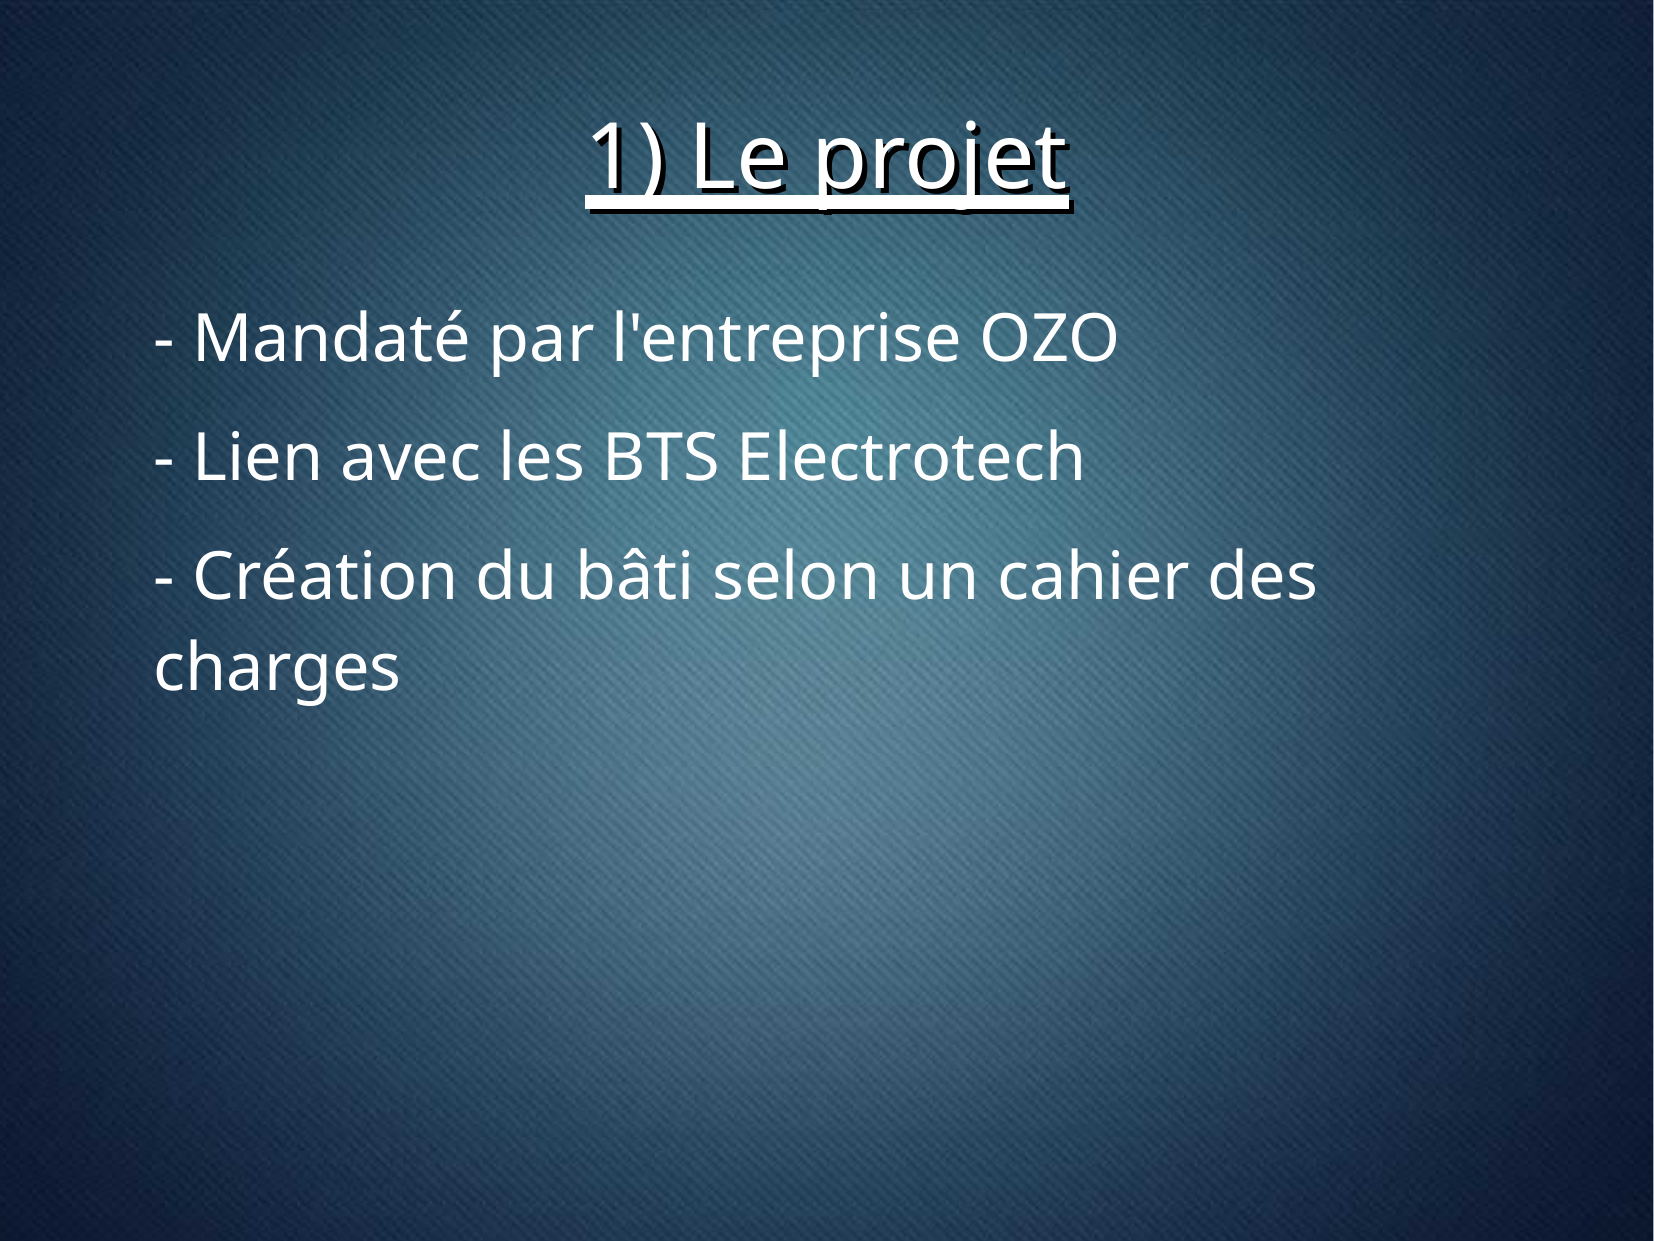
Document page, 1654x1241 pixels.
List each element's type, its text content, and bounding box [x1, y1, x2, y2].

list - Mandaté par l'entreprise OZO - Lien avec les BTS Electrotech - Création du bâti selon un cahier des charges [82, 290, 1571, 1109]
title 1) Le projet [82, 49, 1571, 257]
picture [0, 0, 1654, 1241]
